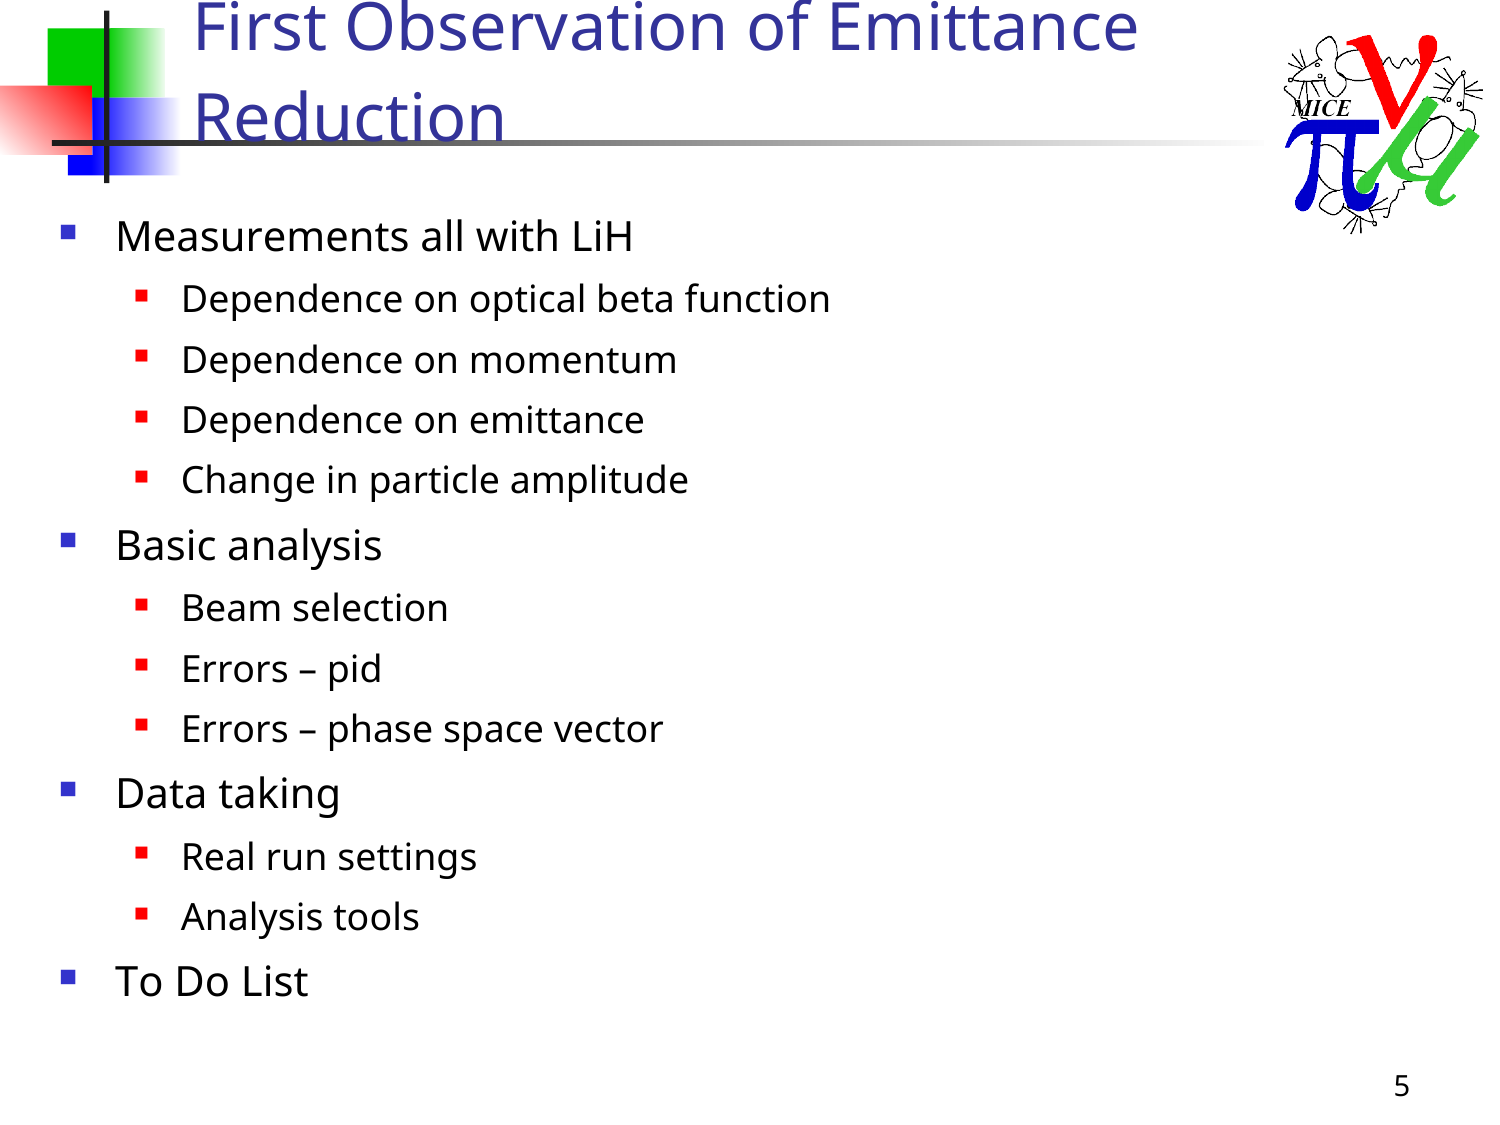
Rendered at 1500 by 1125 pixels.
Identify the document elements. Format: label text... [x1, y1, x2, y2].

list Measurements all with LiH Dependence on optical beta function Dependence on momentum Dependence on emittance Change in particle amplitude Basic analysis Beam selection Errors – pid Errors – phase space vector Data taking Real run settings Analysis tools To Do List [59, 206, 1495, 914]
picture [1264, 5, 1500, 251]
title First Observation of Emittance Reduction [191, 0, 1471, 164]
